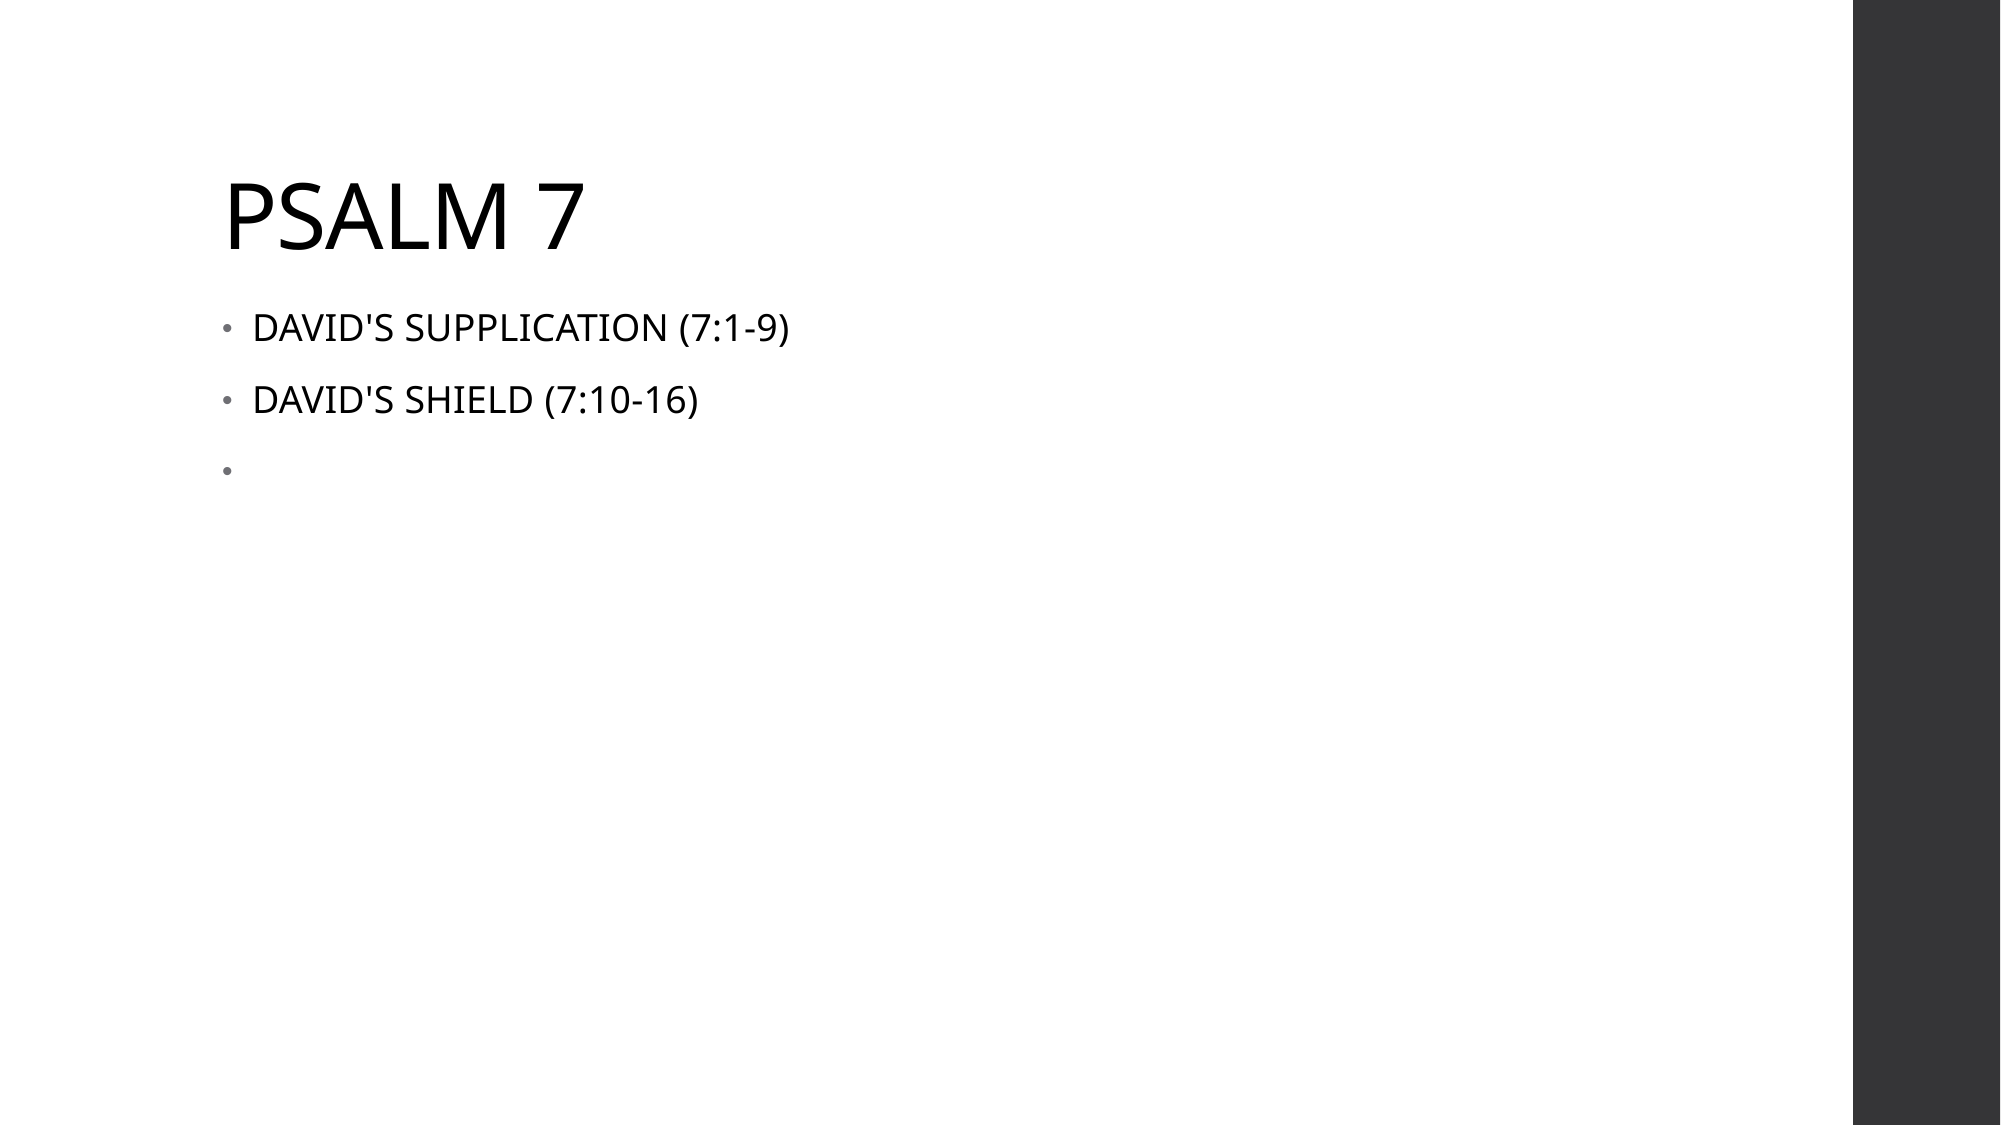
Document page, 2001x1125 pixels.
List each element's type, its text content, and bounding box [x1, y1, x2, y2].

title PSALM 7 [206, 60, 1797, 278]
list DAVID'S SUPPLICATION (7:1-9) DAVID'S SHIELD (7:10-16) [206, 299, 1617, 1014]
